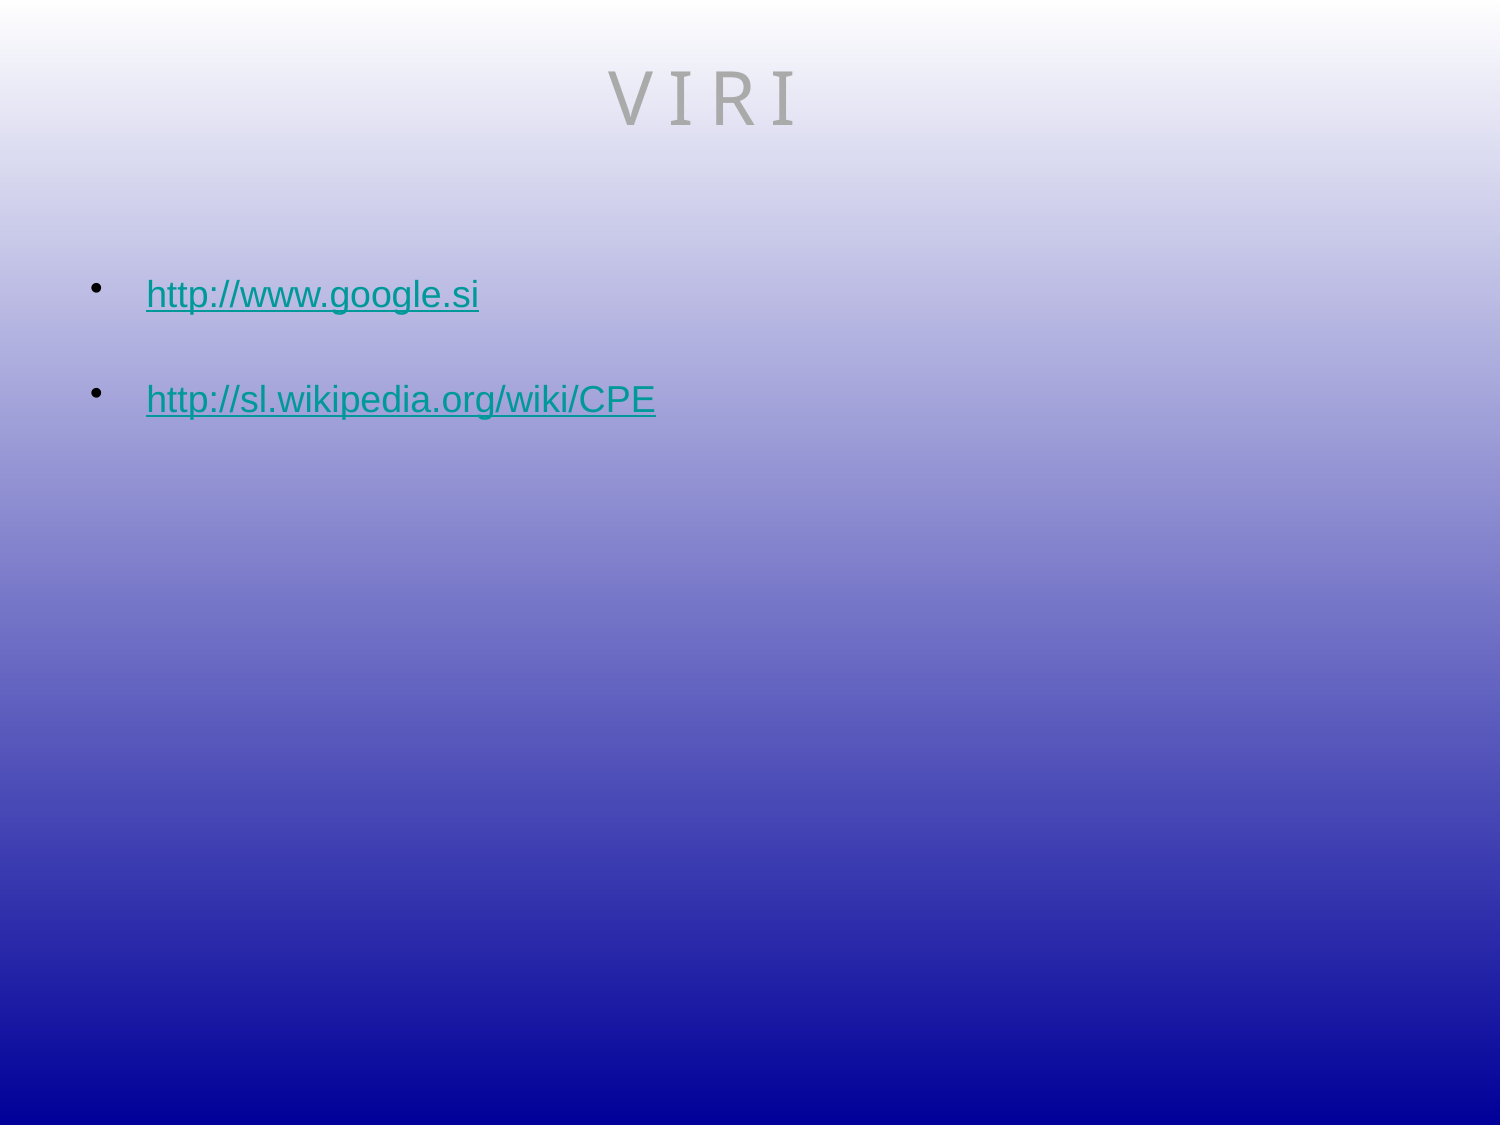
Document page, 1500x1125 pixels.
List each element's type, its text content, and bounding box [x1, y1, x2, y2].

list http://www.google.si http://sl.wikipedia.org/wiki/CPE [75, 262, 1425, 1005]
text_box VIRI [525, 42, 880, 232]
